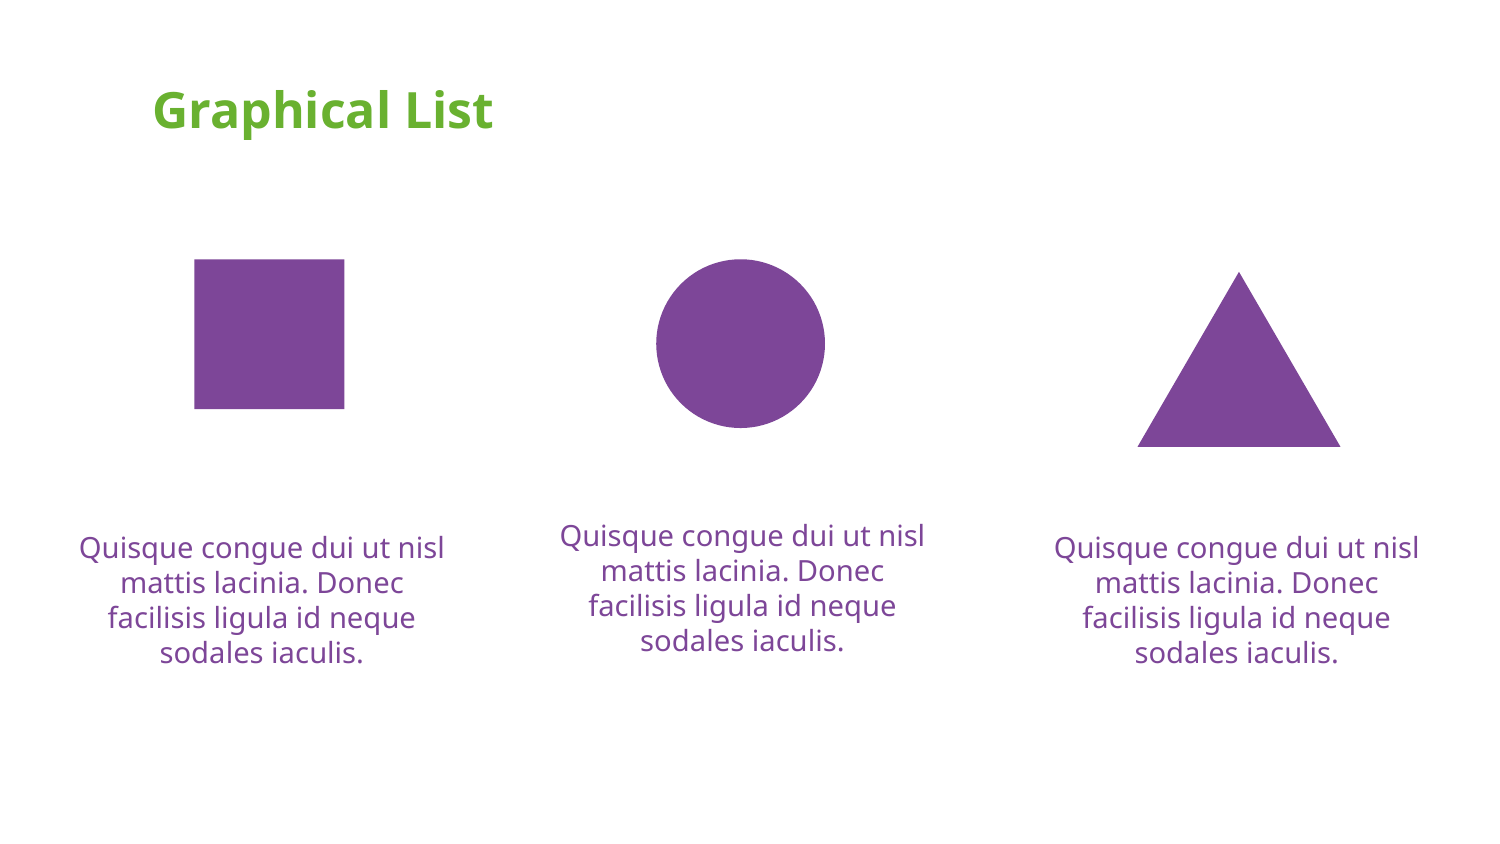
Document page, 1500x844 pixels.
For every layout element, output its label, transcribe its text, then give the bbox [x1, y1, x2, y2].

text_box Quisque congue dui ut nisl mattis lacinia. Donec facilisis ligula id neque sodales iaculis. [1033, 521, 1440, 712]
text_box [194, 259, 345, 410]
text_box Graphical List [137, 70, 1000, 146]
text_box Quisque congue dui ut nisl mattis lacinia. Donec facilisis ligula id neque sodales iaculis. [59, 521, 464, 712]
text_box [656, 259, 826, 429]
text_box Quisque congue dui ut nisl mattis lacinia. Donec facilisis ligula id neque sodales iaculis. [540, 509, 946, 700]
text_box [1137, 271, 1341, 447]
